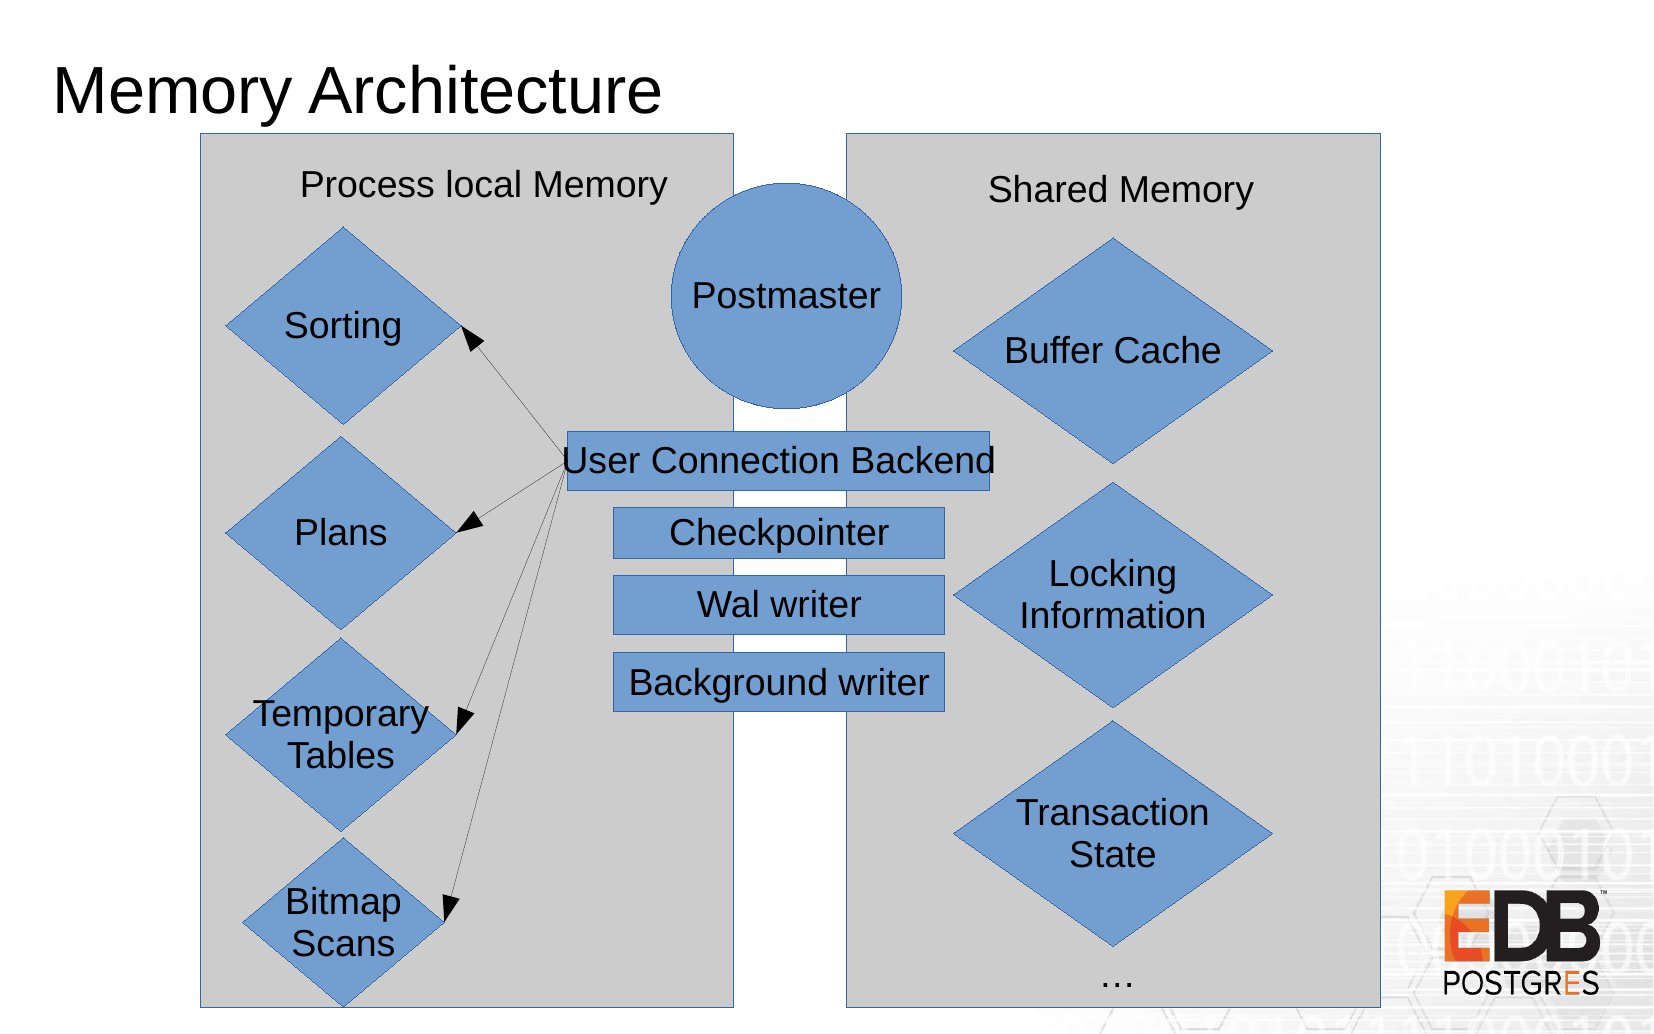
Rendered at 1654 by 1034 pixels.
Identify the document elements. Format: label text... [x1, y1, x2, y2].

text_box Bitmap Scans [242, 837, 444, 1007]
text_box Background writer [613, 652, 945, 712]
text_box Plans [225, 436, 456, 630]
text_box Transaction State [953, 720, 1273, 946]
text_box Sorting [225, 226, 461, 425]
text_box Temporary Tables [225, 637, 456, 832]
text_box Postmaster [671, 183, 902, 409]
title Memory Architecture [52, 52, 1318, 128]
text_box Shared Memory [973, 161, 1291, 219]
text_box Buffer Cache [953, 237, 1273, 464]
picture [0, 0, 1654, 1034]
text_box … [1083, 946, 1147, 1003]
text_box [200, 133, 734, 1008]
text_box [846, 133, 1381, 1008]
text_box Locking Information [953, 482, 1273, 708]
text_box Process local Memory [285, 156, 683, 214]
text_box Wal writer [613, 575, 945, 635]
text_box User Connection Backend [567, 431, 990, 491]
text_box Checkpointer [613, 507, 945, 559]
